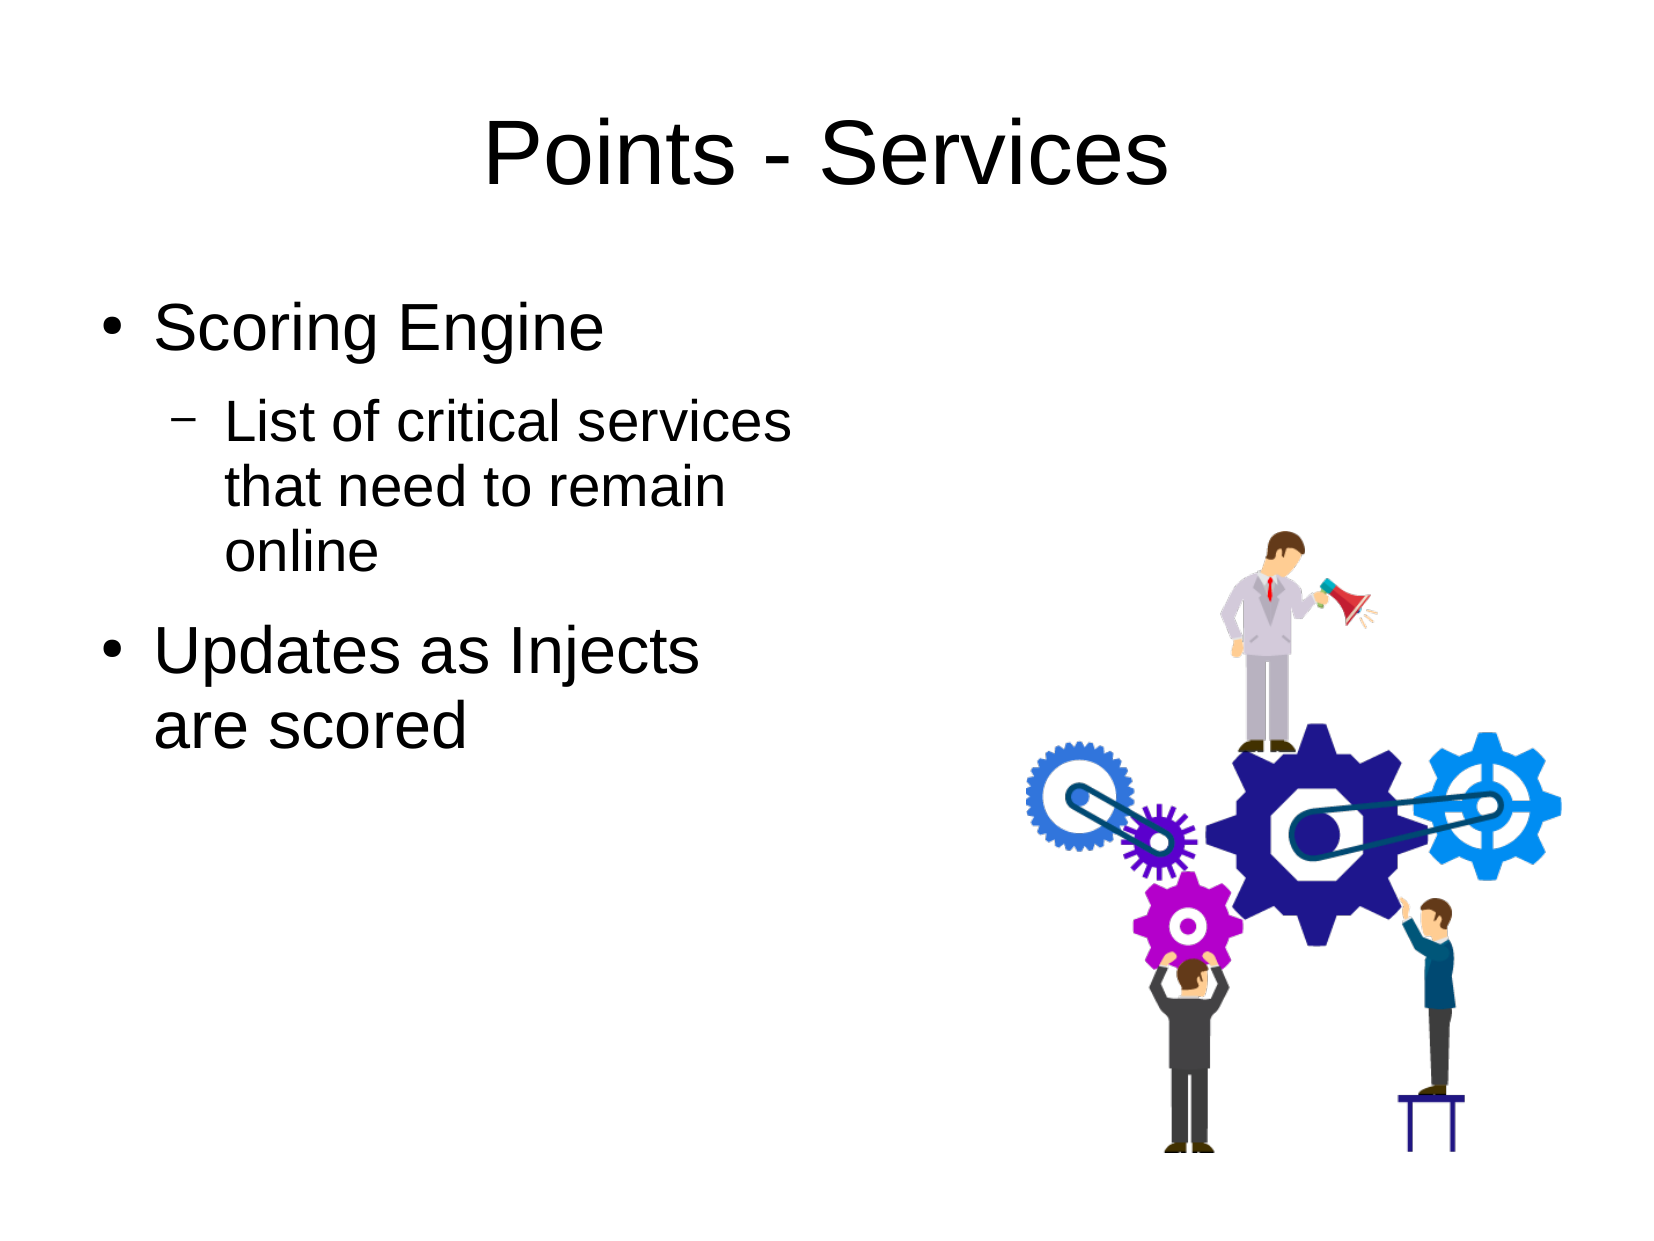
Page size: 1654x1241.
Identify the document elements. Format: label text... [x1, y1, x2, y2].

picture [1026, 531, 1562, 1153]
list Scoring Engine List of critical services that need to remain online Updates as Injects are scored [82, 290, 1571, 1010]
title Points - Services [82, 49, 1571, 257]
